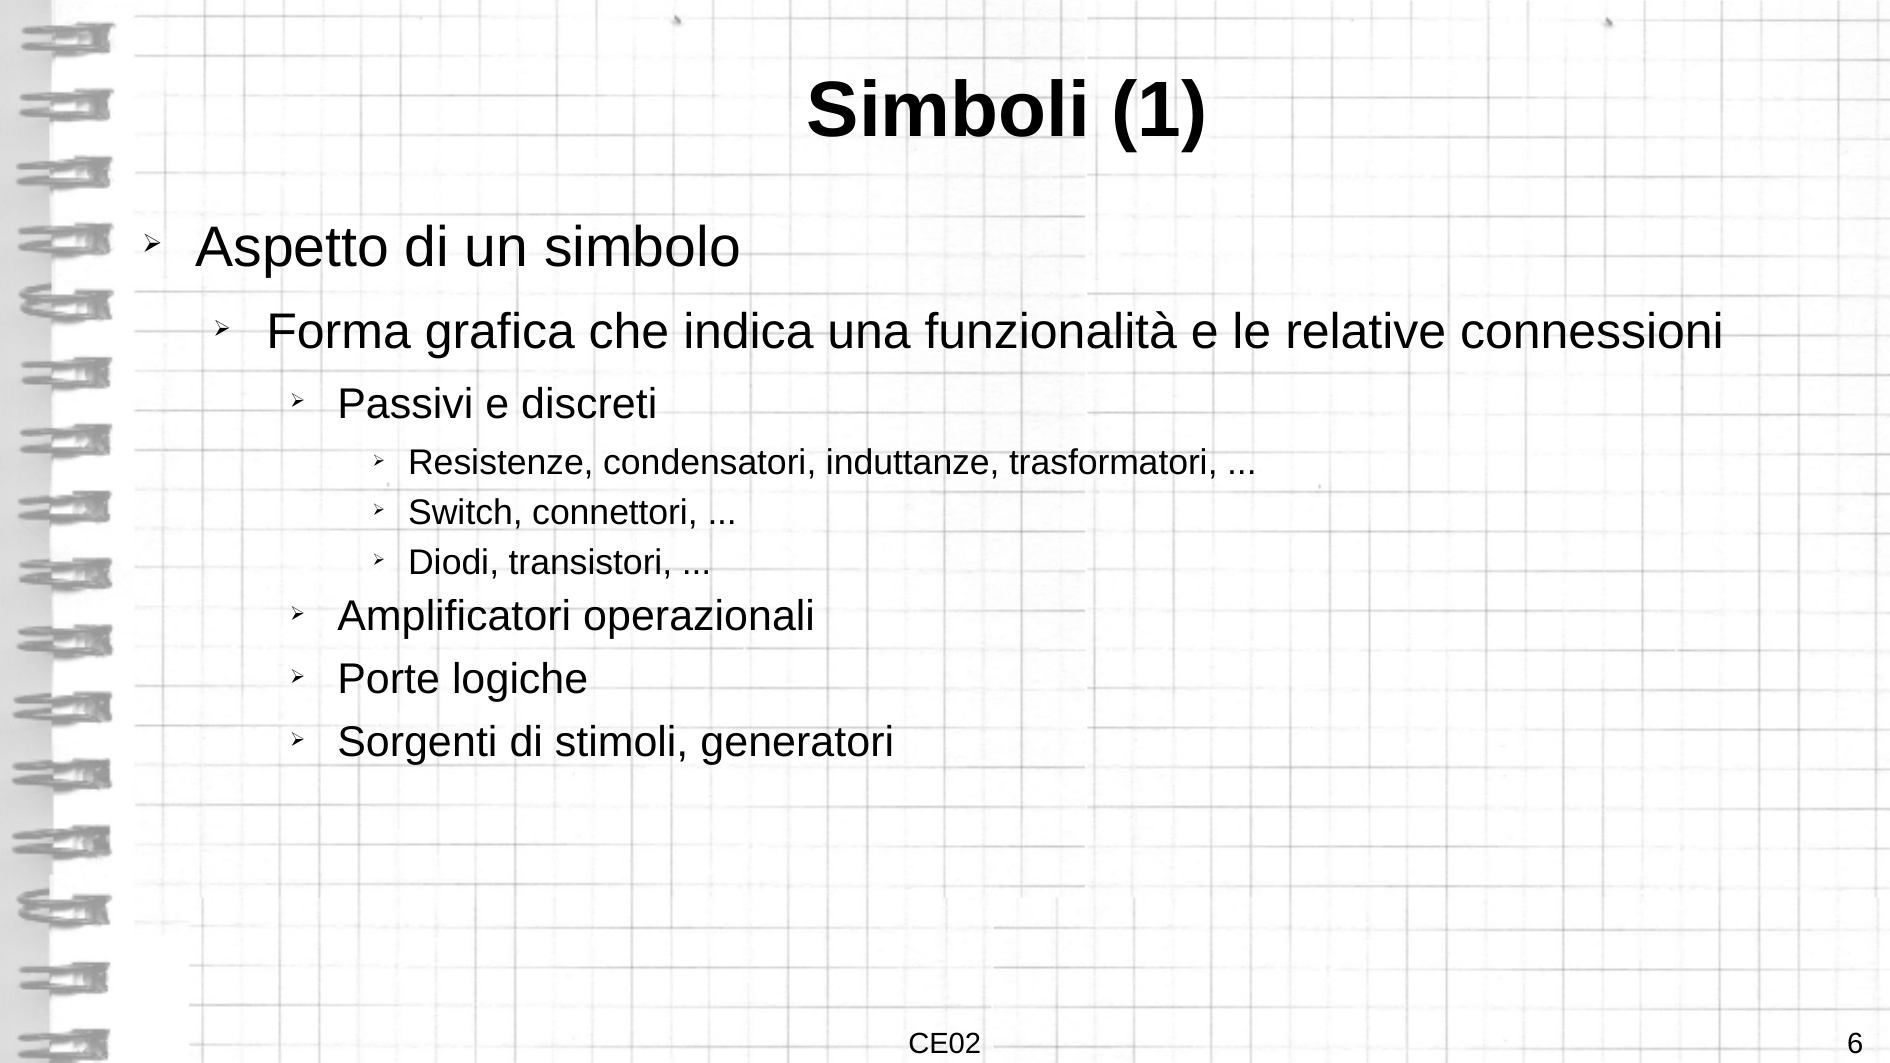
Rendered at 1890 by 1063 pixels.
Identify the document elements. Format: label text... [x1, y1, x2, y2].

list Aspetto di un simbolo Forma grafica che indica una funzionalità e le relative connessioni Passivi e discreti Resistenze, condensatori, induttanze, trasformatori, ... Switch, connettori, ... Diodi, transistori, ... Amplificatori operazionali Porte logiche Sorgenti di stimoli, generatori [124, 214, 1890, 832]
title Simboli (1) [124, 20, 1890, 198]
picture [0, 0, 1890, 1063]
